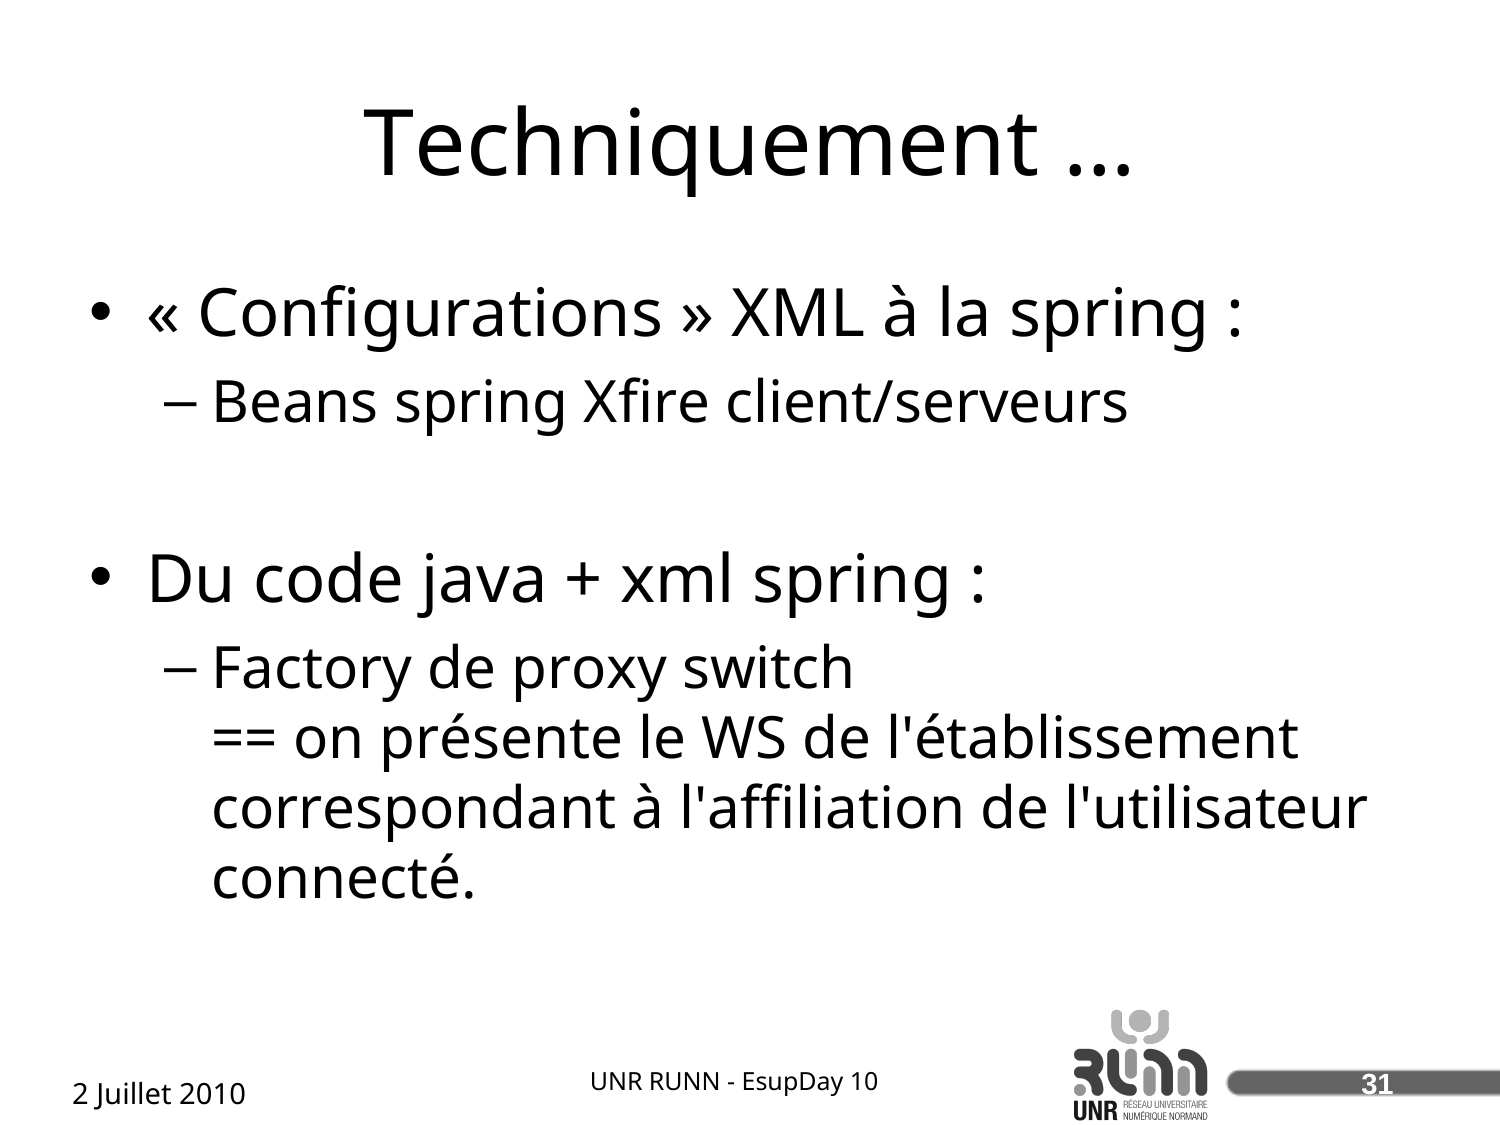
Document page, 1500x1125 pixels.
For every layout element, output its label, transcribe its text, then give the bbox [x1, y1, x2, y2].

title Techniquement … [75, 13, 1426, 262]
picture [1068, 1006, 1213, 1125]
picture [1220, 1065, 1500, 1103]
list « Configurations » XML à la spring : Beans spring Xfire client/serveurs Du code java + xml spring : Factory de proxy switch == on présente le WS de l'établissement correspondant à l'affiliation de l'utilisateur connecté. [75, 262, 1426, 1006]
